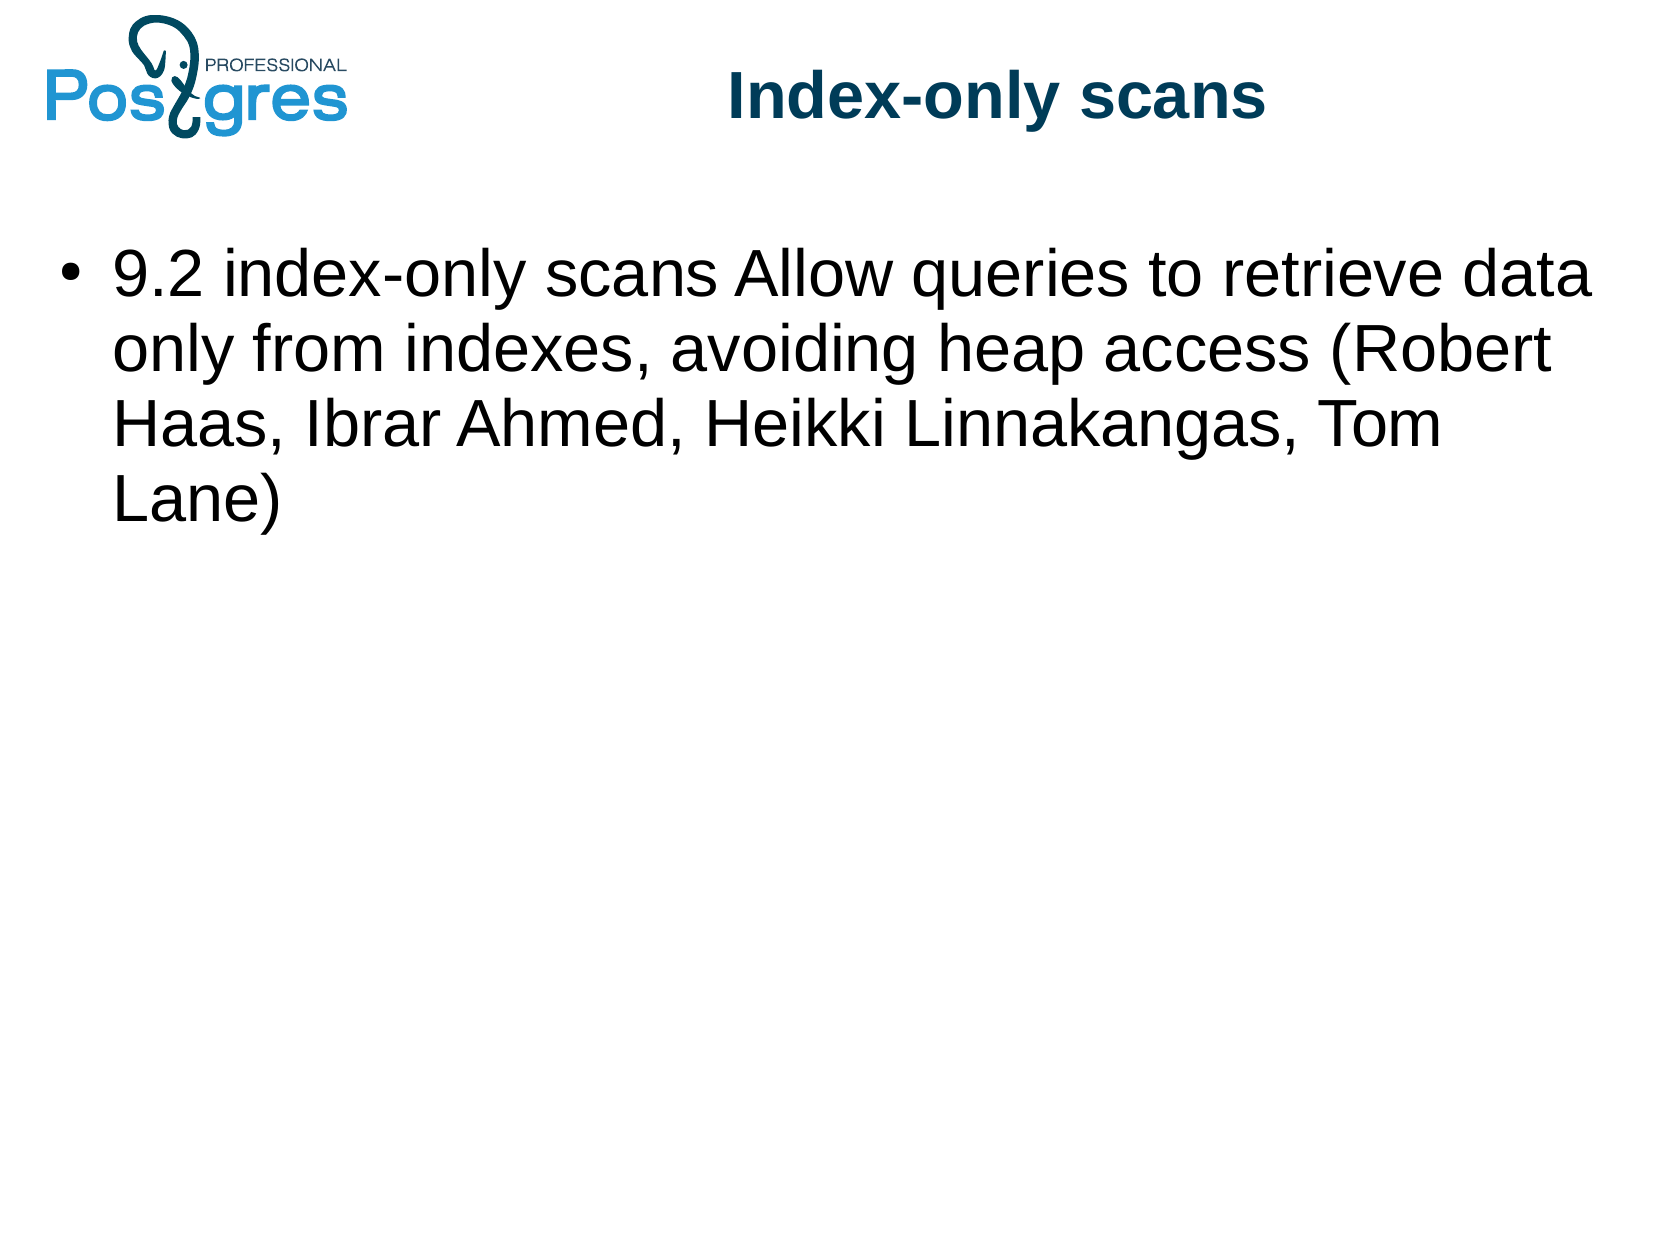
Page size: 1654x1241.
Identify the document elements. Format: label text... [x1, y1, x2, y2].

list 9.2 index-only scans Allow queries to retrieve data only from indexes, avoiding heap access (Robert Haas, Ibrar Ahmed, Heikki Linnakangas, Tom Lane) [41, 236, 1601, 1193]
title Index-only scans [389, 49, 1607, 142]
